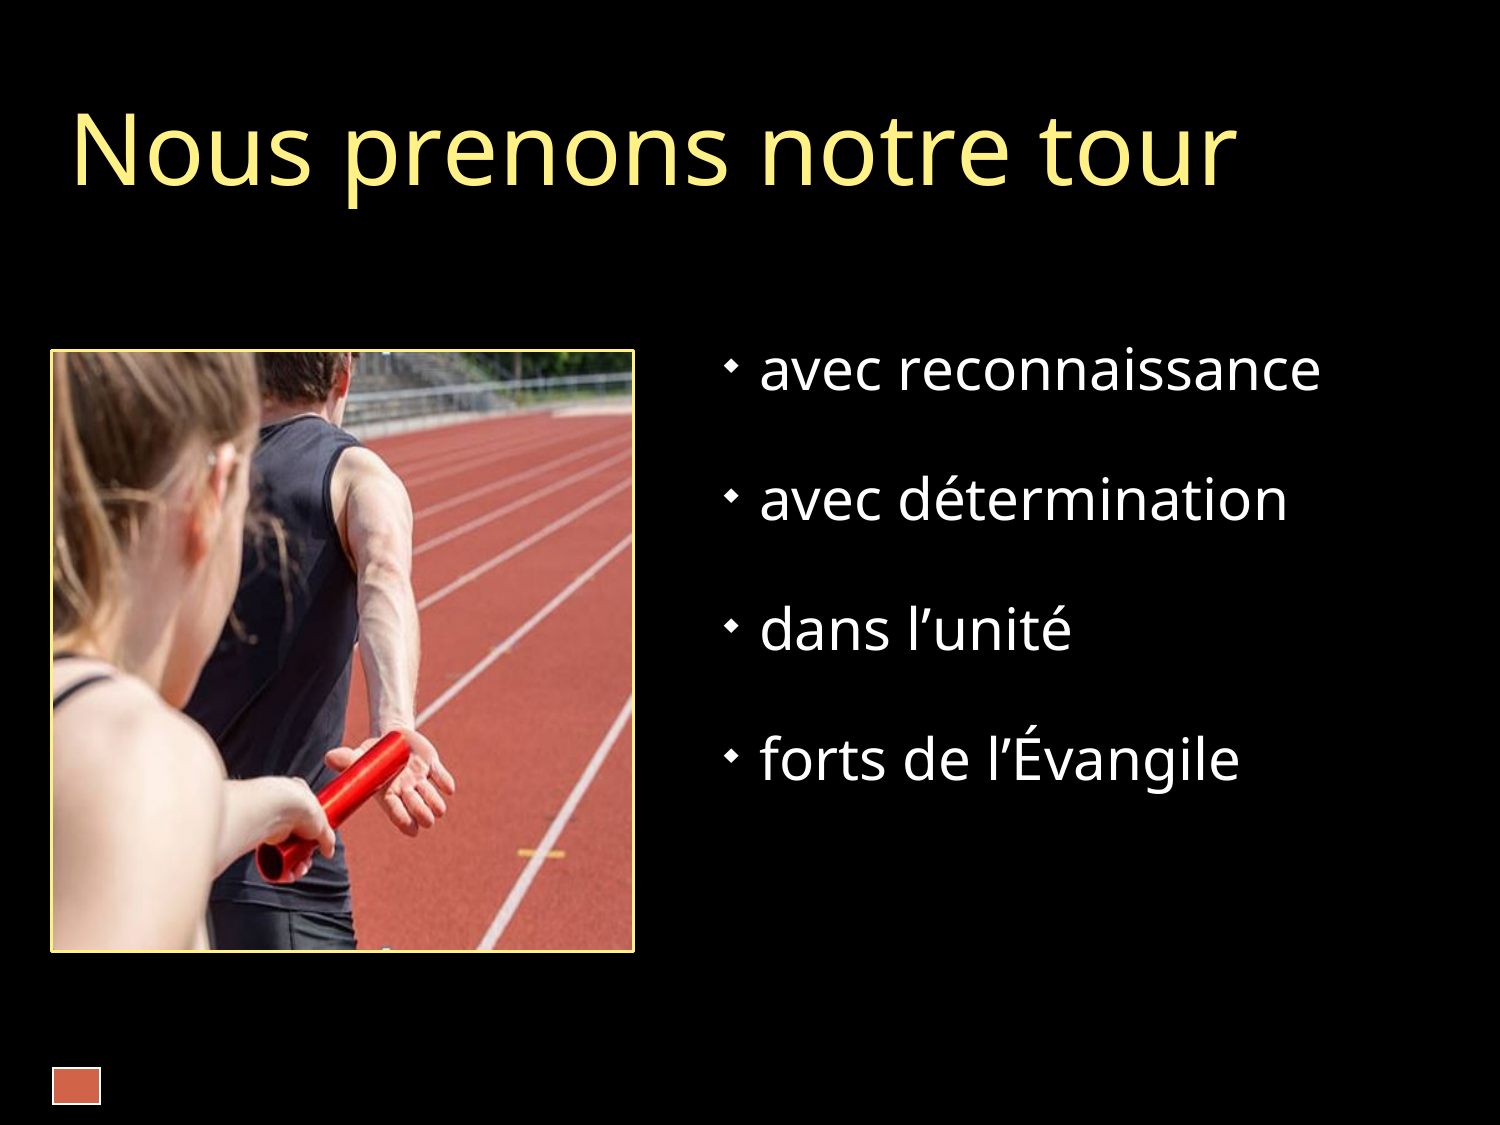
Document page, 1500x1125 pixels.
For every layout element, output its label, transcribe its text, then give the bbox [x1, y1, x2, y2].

list avec reconnaissance avec détermination dans l’unité forts de l’Évangile [708, 324, 1447, 945]
picture [53, 351, 632, 951]
list Nous prenons notre tour [53, 78, 1388, 237]
